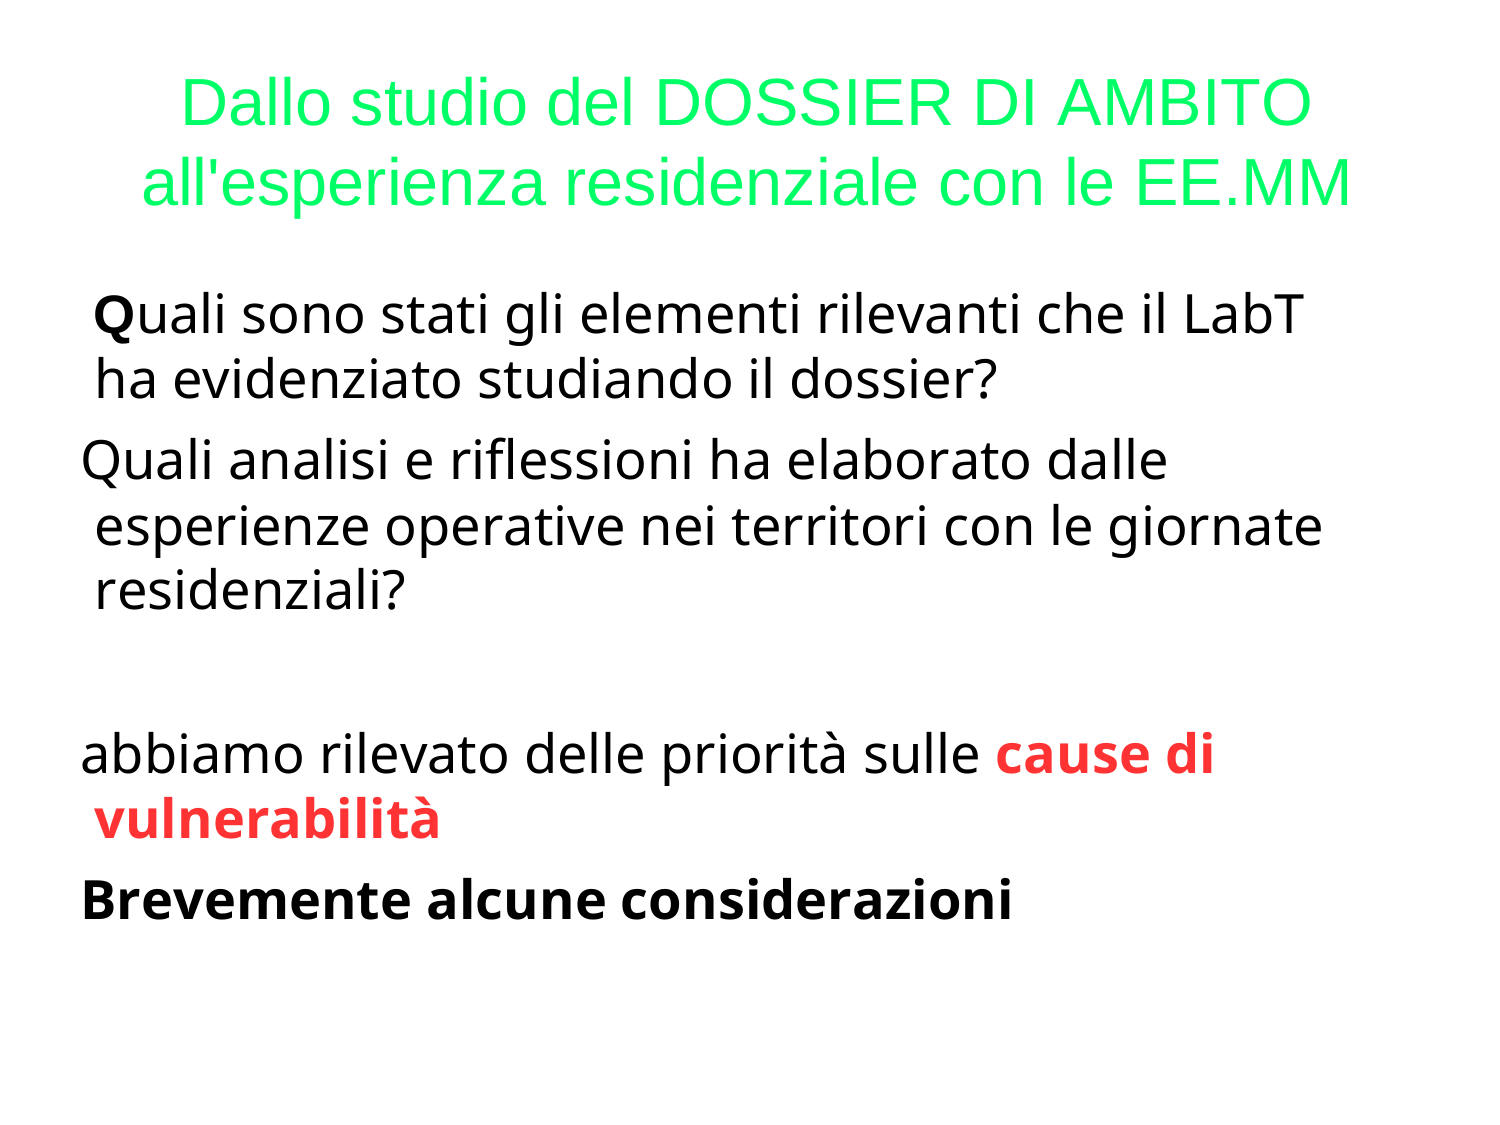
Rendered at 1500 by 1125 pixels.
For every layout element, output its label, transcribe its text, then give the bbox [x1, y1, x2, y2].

title Dallo studio del DOSSIER DI AMBITO all'esperienza residenziale con le EE.MM [75, 20, 1421, 257]
list Quali sono stati gli elementi rilevanti che il LabT ha evidenziato studiando il dossier? Quali analisi e riflessioni ha elaborato dalle esperienze operative nei territori con le giornate residenziali? abbiamo rilevato delle priorità sulle cause di vulnerabilità Brevemente alcune considerazioni [23, 271, 1369, 1125]
